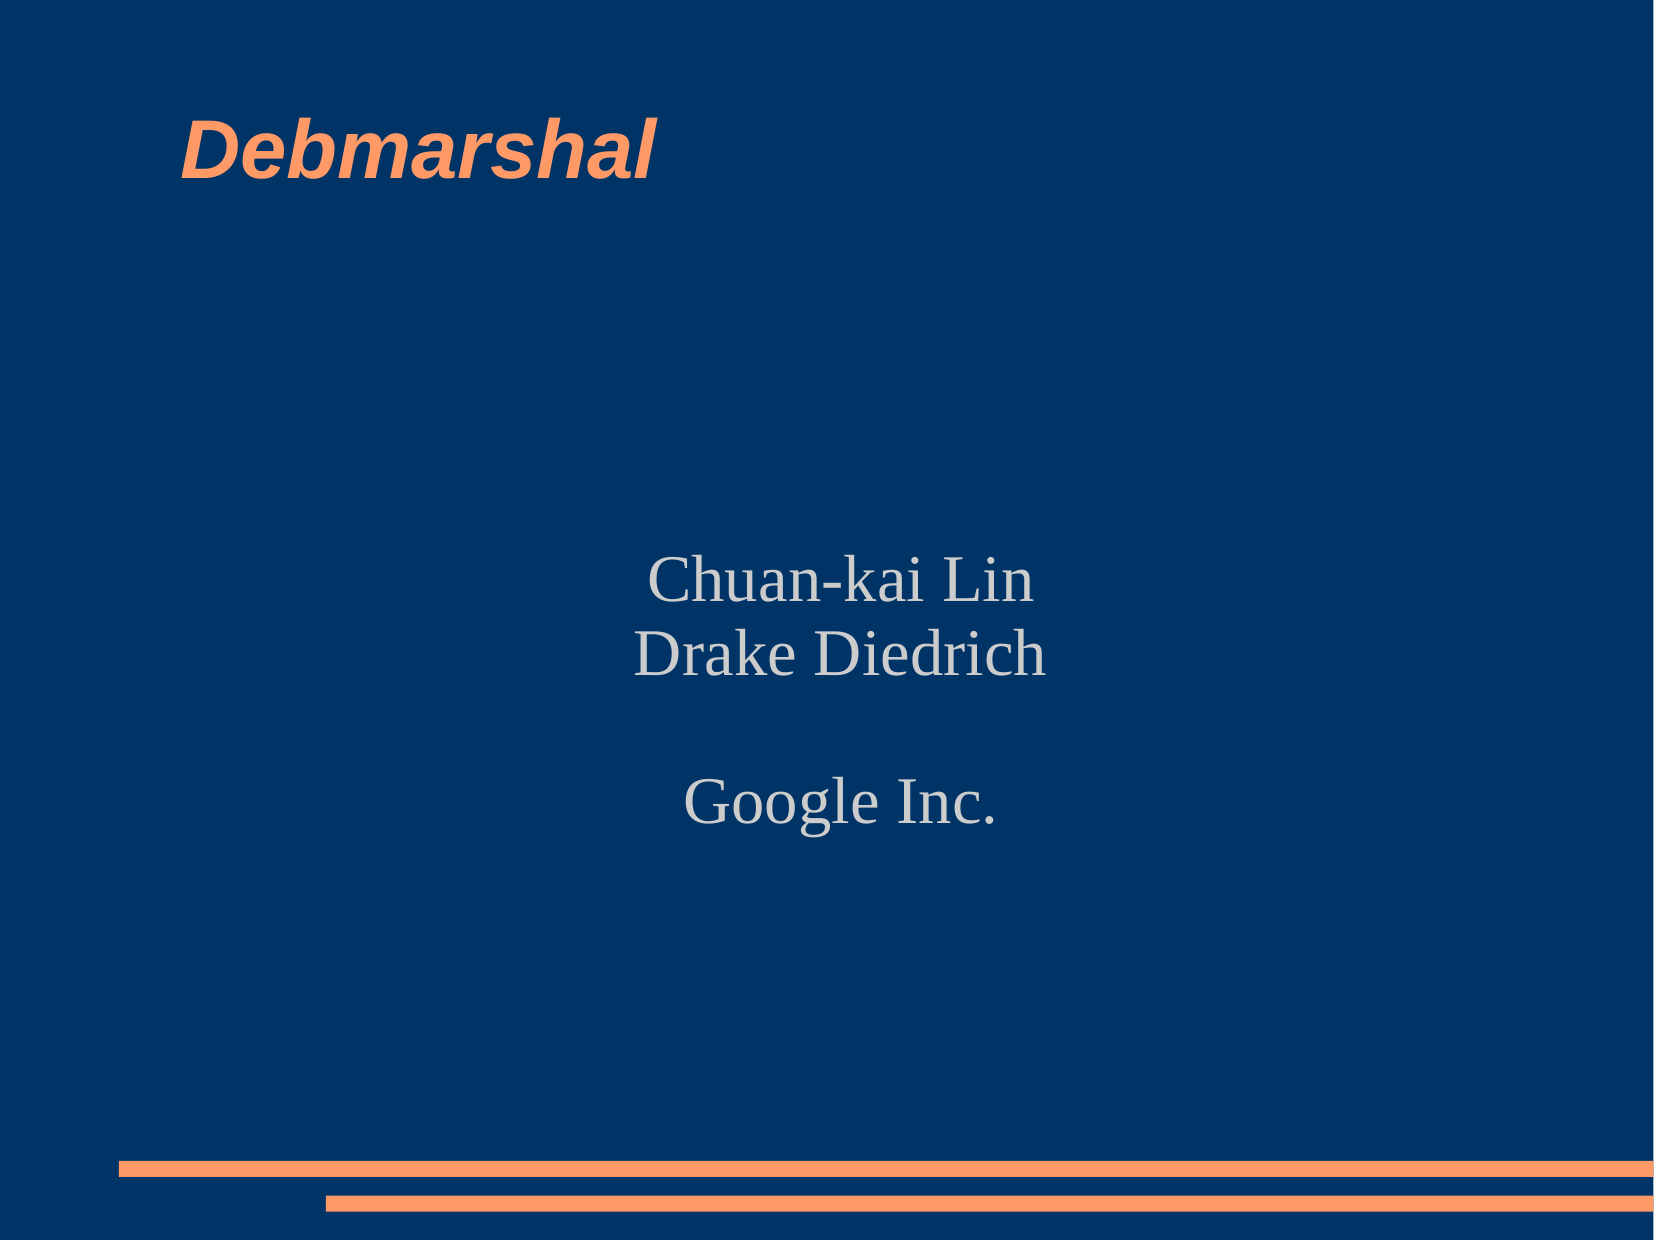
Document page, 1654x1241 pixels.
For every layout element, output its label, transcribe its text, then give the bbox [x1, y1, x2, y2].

title Debmarshal [121, 46, 1534, 254]
subtitle Chuan-kai Lin Drake Diedrich Google Inc. [121, 322, 1561, 1133]
